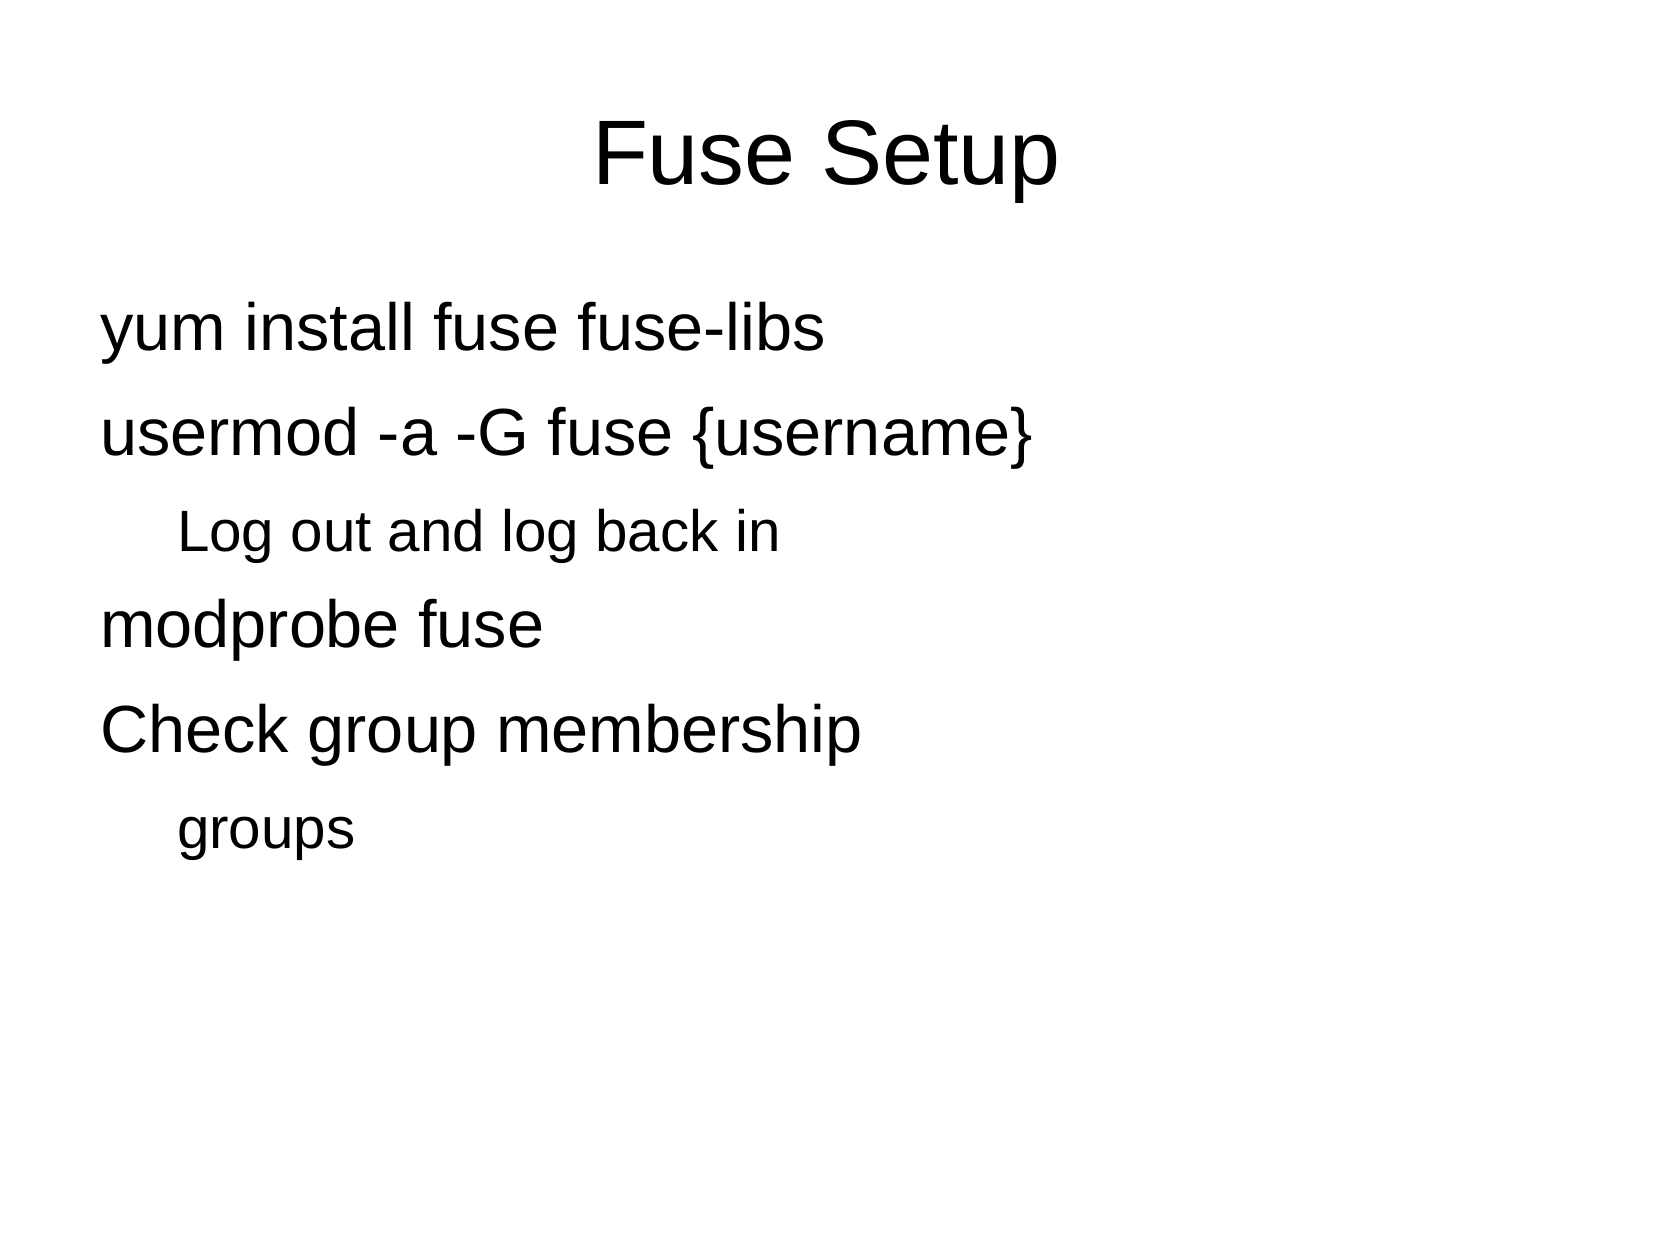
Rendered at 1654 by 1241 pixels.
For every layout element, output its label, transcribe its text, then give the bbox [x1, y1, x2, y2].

list yum install fuse fuse-libs usermod -a -G fuse {username} Log out and log back in modprobe fuse Check group membership groups [82, 290, 1571, 1094]
title Fuse Setup [82, 56, 1571, 250]
